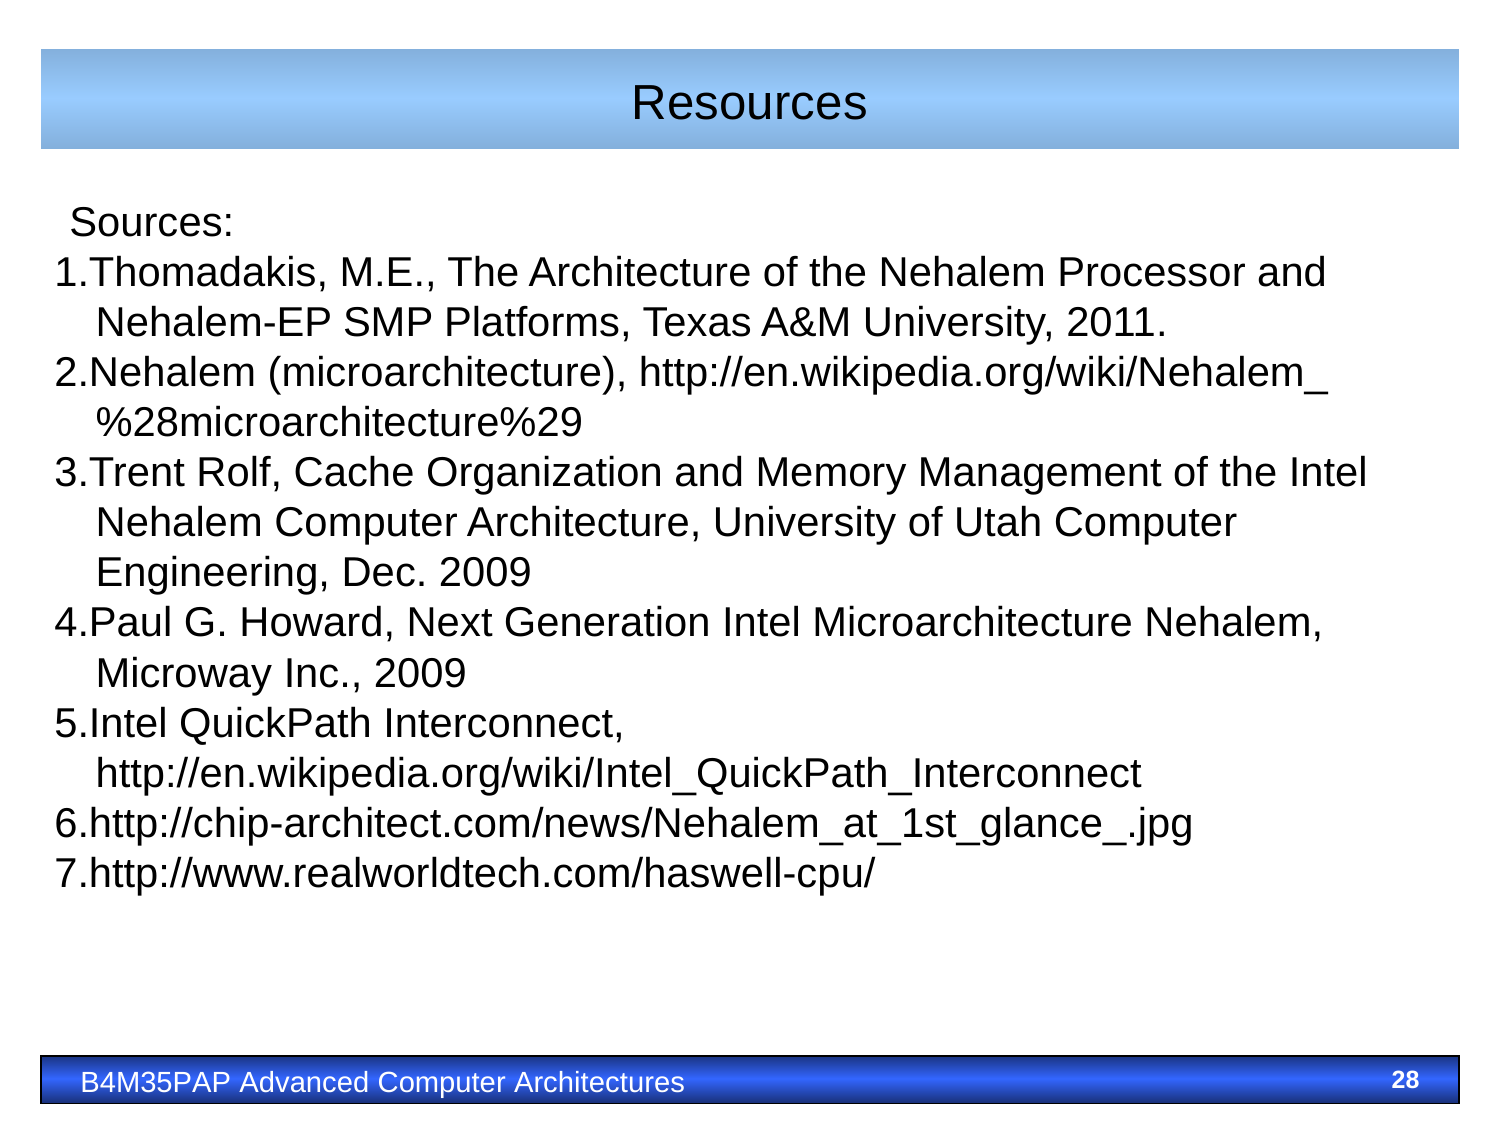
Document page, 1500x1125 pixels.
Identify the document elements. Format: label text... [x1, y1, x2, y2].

text_box Sources: Thomadakis, M.E., The Architecture of the Nehalem Processor and Nehalem-EP SMP Platforms, Texas A&M University, 2011. Nehalem (microarchitecture), http://en.wikipedia.org/wiki/Nehalem_%28microarchitecture%29 Trent Rolf, Cache Organization and Memory Management of the Intel Nehalem Computer Architecture, University of Utah Computer Engineering, Dec. 2009 Paul G. Howard, Next Generation Intel Microarchitecture Nehalem, Microway Inc., 2009 Intel QuickPath Interconnect, http://en.wikipedia.org/wiki/Intel_QuickPath_Interconnect http://chip-architect.com/news/Nehalem_at_1st_glance_.jpg http://www.realworldtech.com/haswell-cpu/ [39, 187, 1458, 904]
title Resources [41, 49, 1459, 149]
